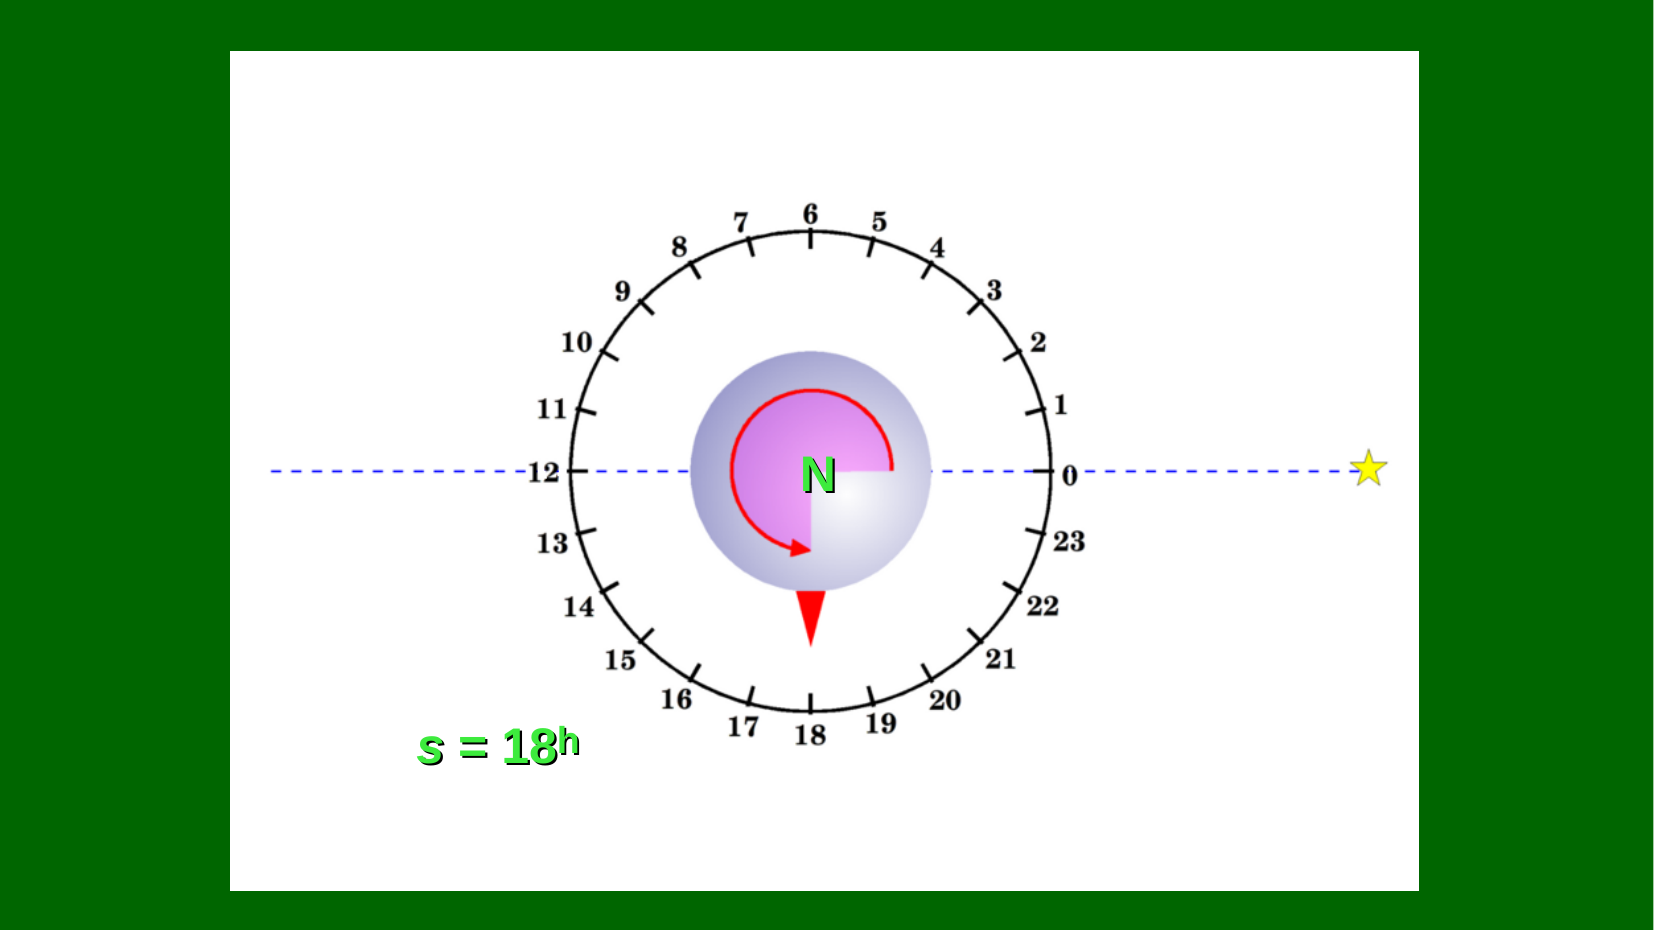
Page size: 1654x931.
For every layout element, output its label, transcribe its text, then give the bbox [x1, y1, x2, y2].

picture [230, 51, 1419, 892]
text_box N [784, 438, 851, 510]
text_box s = 18h [401, 710, 595, 782]
